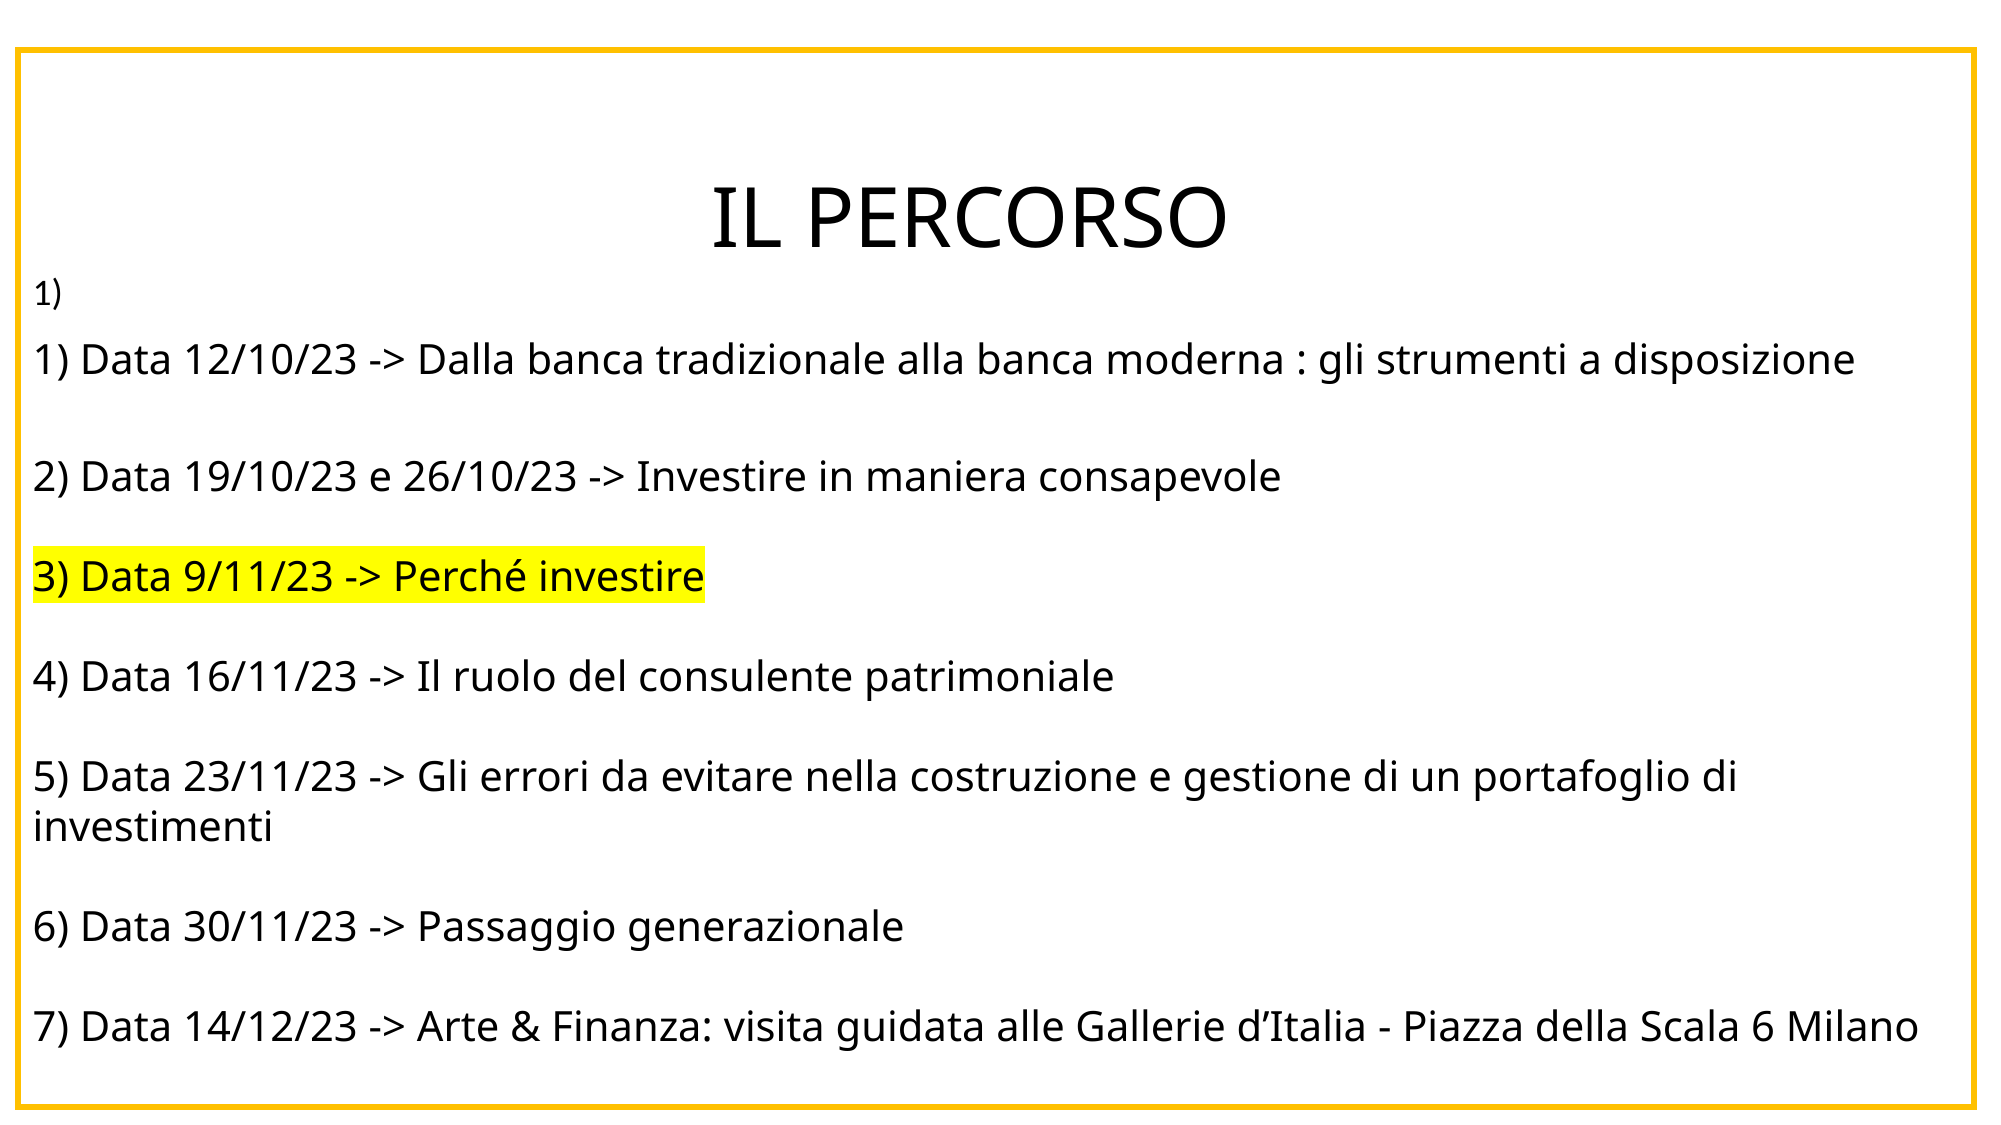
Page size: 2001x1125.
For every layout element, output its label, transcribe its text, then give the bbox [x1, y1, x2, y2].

text_box IL PERCORSO 1) Data 12/10/23 -> Dalla banca tradizionale alla banca moderna : gli strumenti a disposizione 2) Data 19/10/23 e 26/10/23 -> Investire in maniera consapevole 3) Data 9/11/23 -> Perché investire 4) Data 16/11/23 -> Il ruolo del consulente patrimoniale 5) Data 23/11/23 -> Gli errori da evitare nella costruzione e gestione di un portafoglio di investimenti 6) Data 30/11/23 -> Passaggio generazionale 7) Data 14/12/23 -> Arte & Finanza: visita guidata alle Gallerie d’Italia - Piazza della Scala 6 Milano [17, 50, 1974, 1074]
